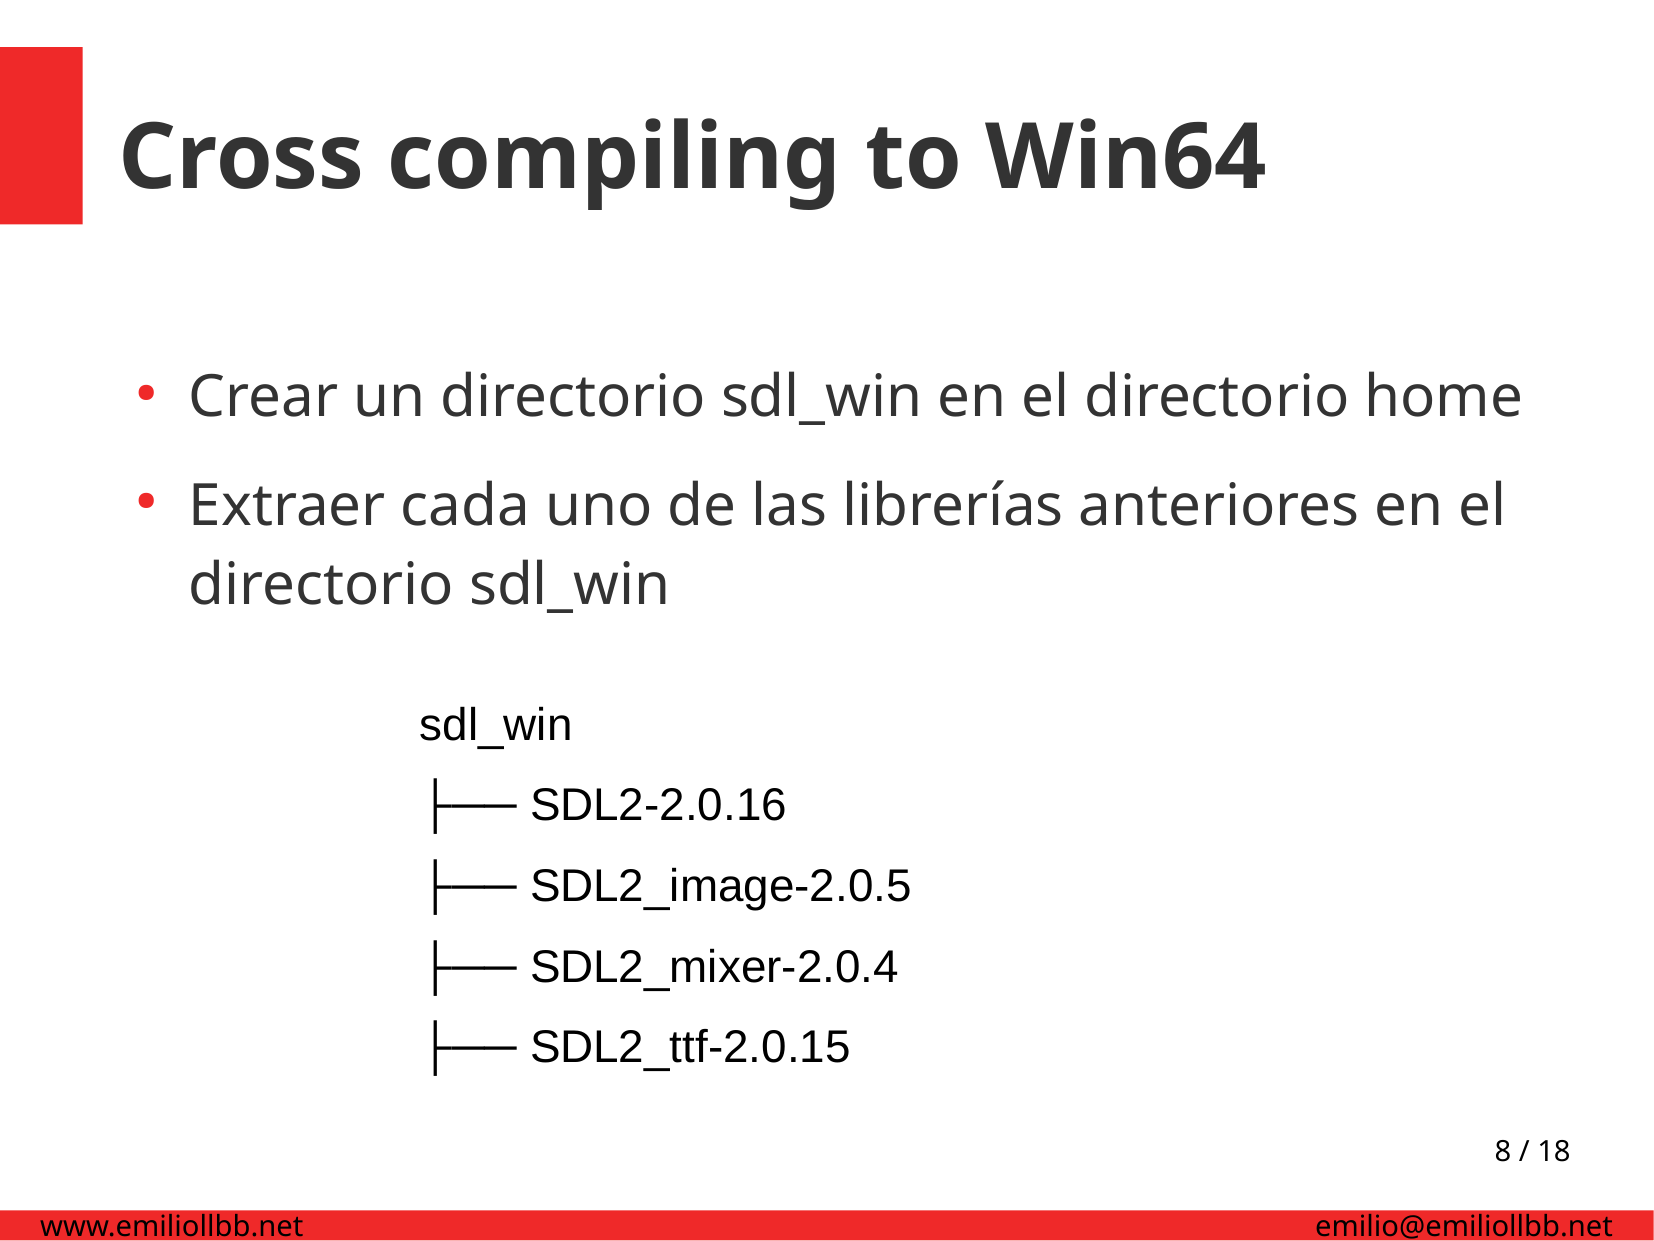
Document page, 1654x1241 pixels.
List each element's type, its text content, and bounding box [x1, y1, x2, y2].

text_box sdl_win ├── SDL2-2.0.16 ├── SDL2_image-2.0.5 ├── SDL2_mixer-2.0.4 ├── SDL2_ttf-2.0.15 [405, 691, 1051, 1081]
title Cross compiling to Win64 [118, 49, 1571, 257]
list Crear un directorio sdl_win en el directorio home Extraer cada uno de las librerías anteriores en el directorio sdl_win [118, 354, 1536, 706]
